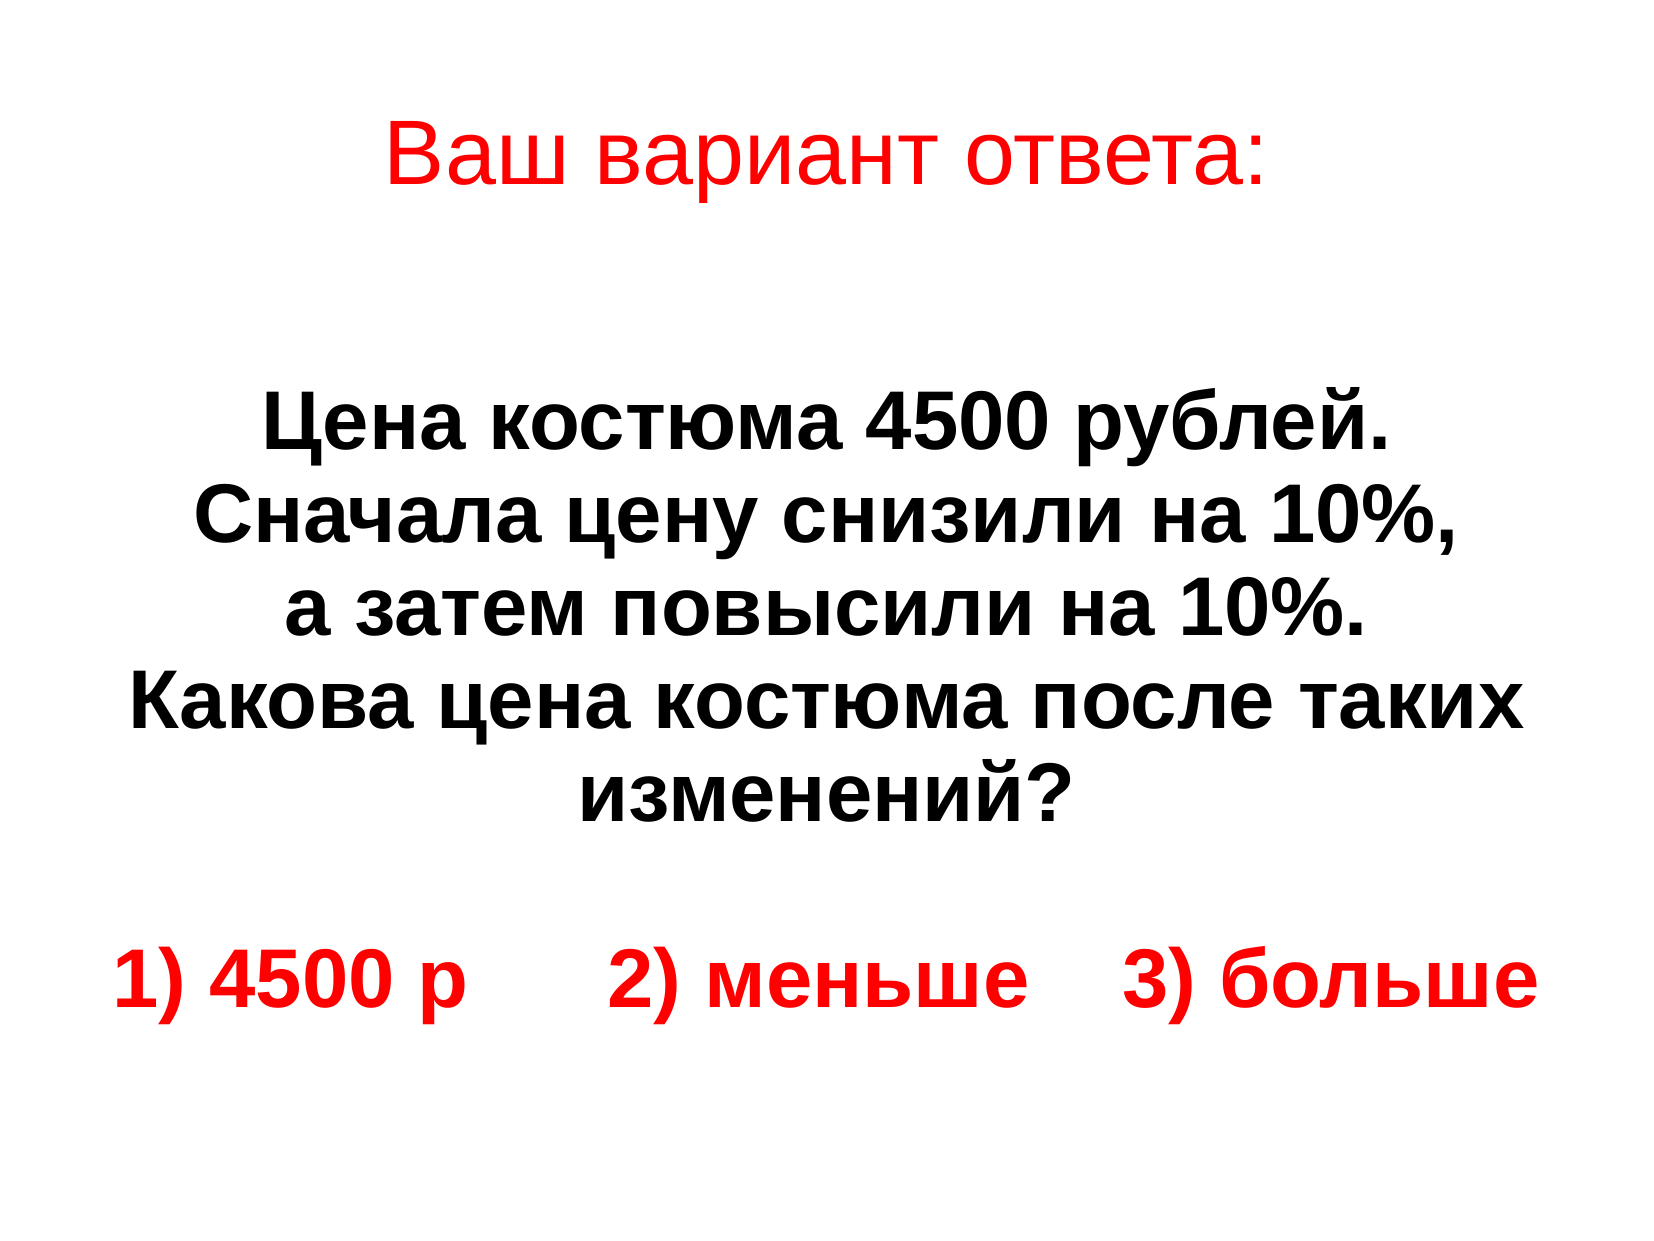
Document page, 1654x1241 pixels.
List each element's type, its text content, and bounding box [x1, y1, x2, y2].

title Ваш вариант ответа: [82, 56, 1571, 250]
subtitle Цена костюма 4500 рублей. Сначала цену снизили на 10%, а затем повысили на 10%. Какова цена костюма после таких изменений? 1) 4500 р 2) меньше 3) больше [82, 297, 1571, 1102]
